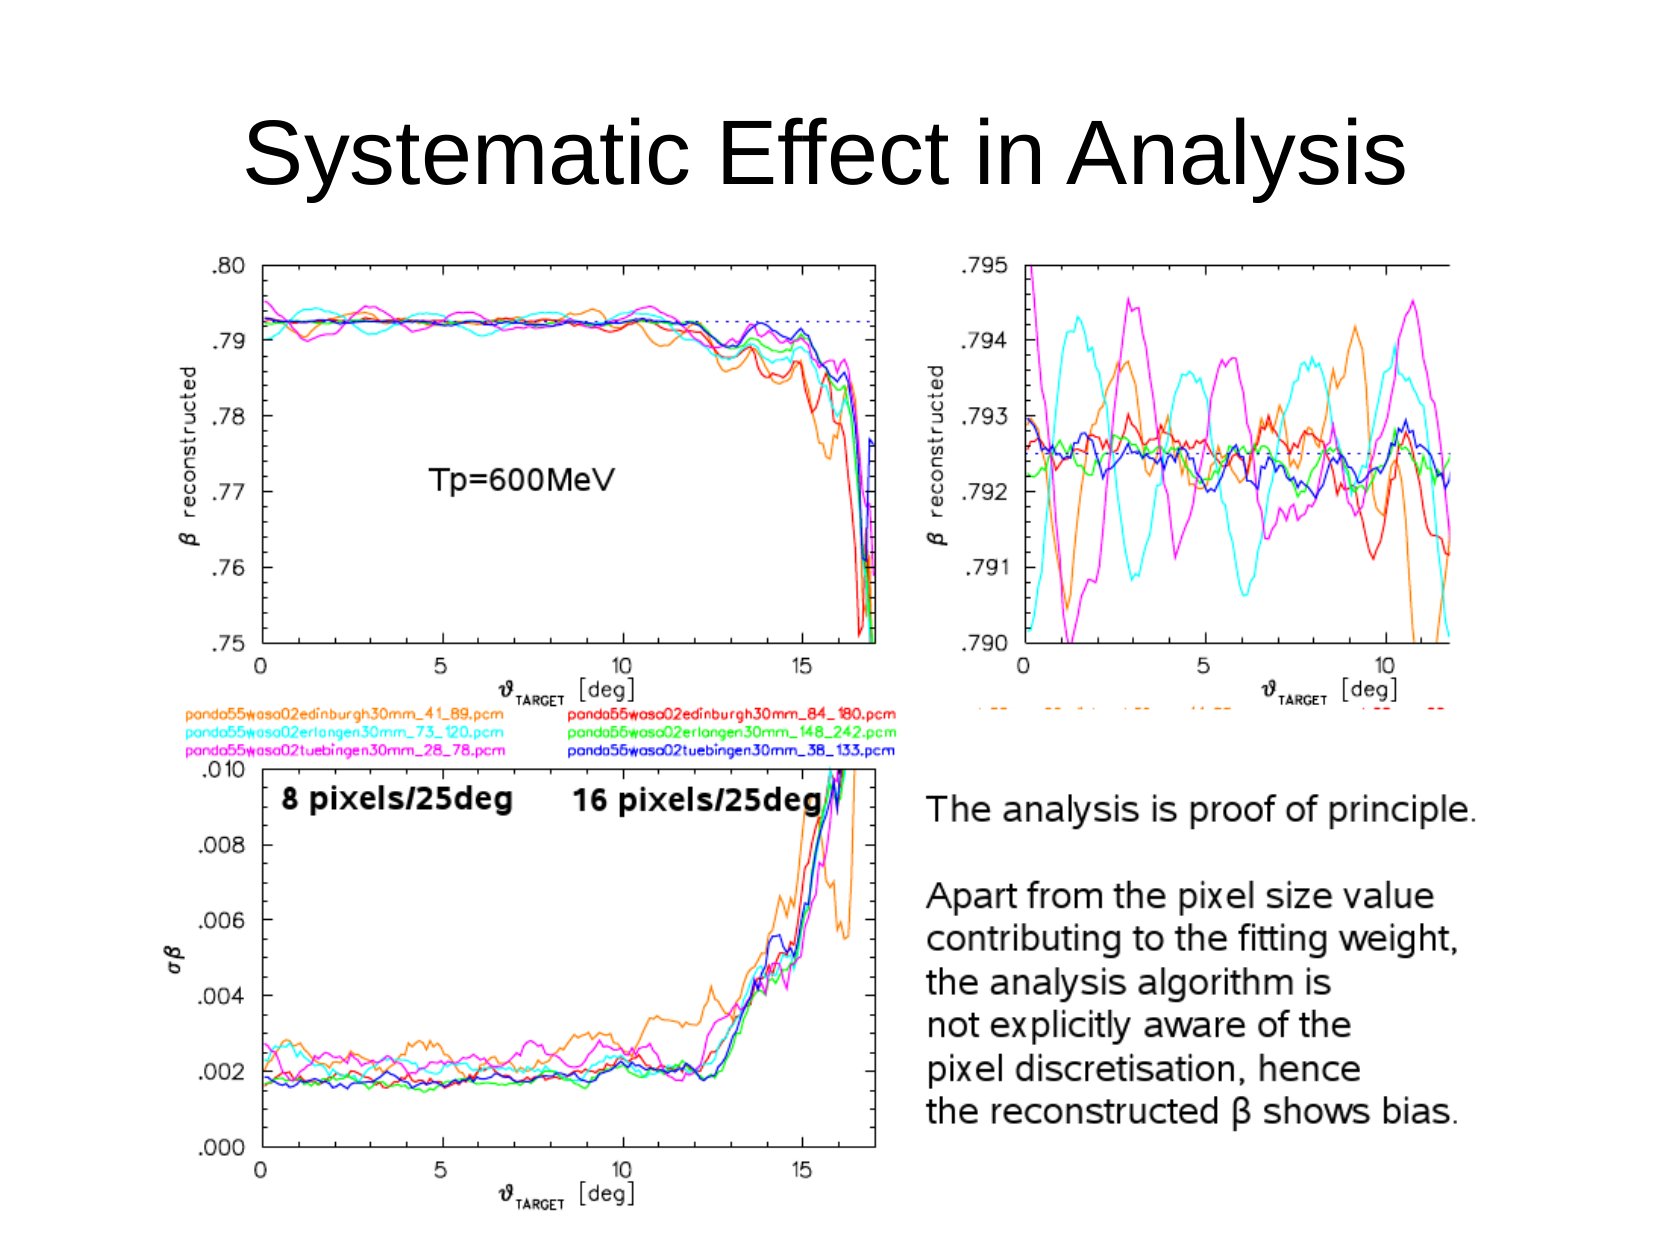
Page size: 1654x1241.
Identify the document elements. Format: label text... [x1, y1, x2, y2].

title Systematic Effect in Analysis [82, 56, 1571, 250]
picture [150, 250, 1501, 1227]
